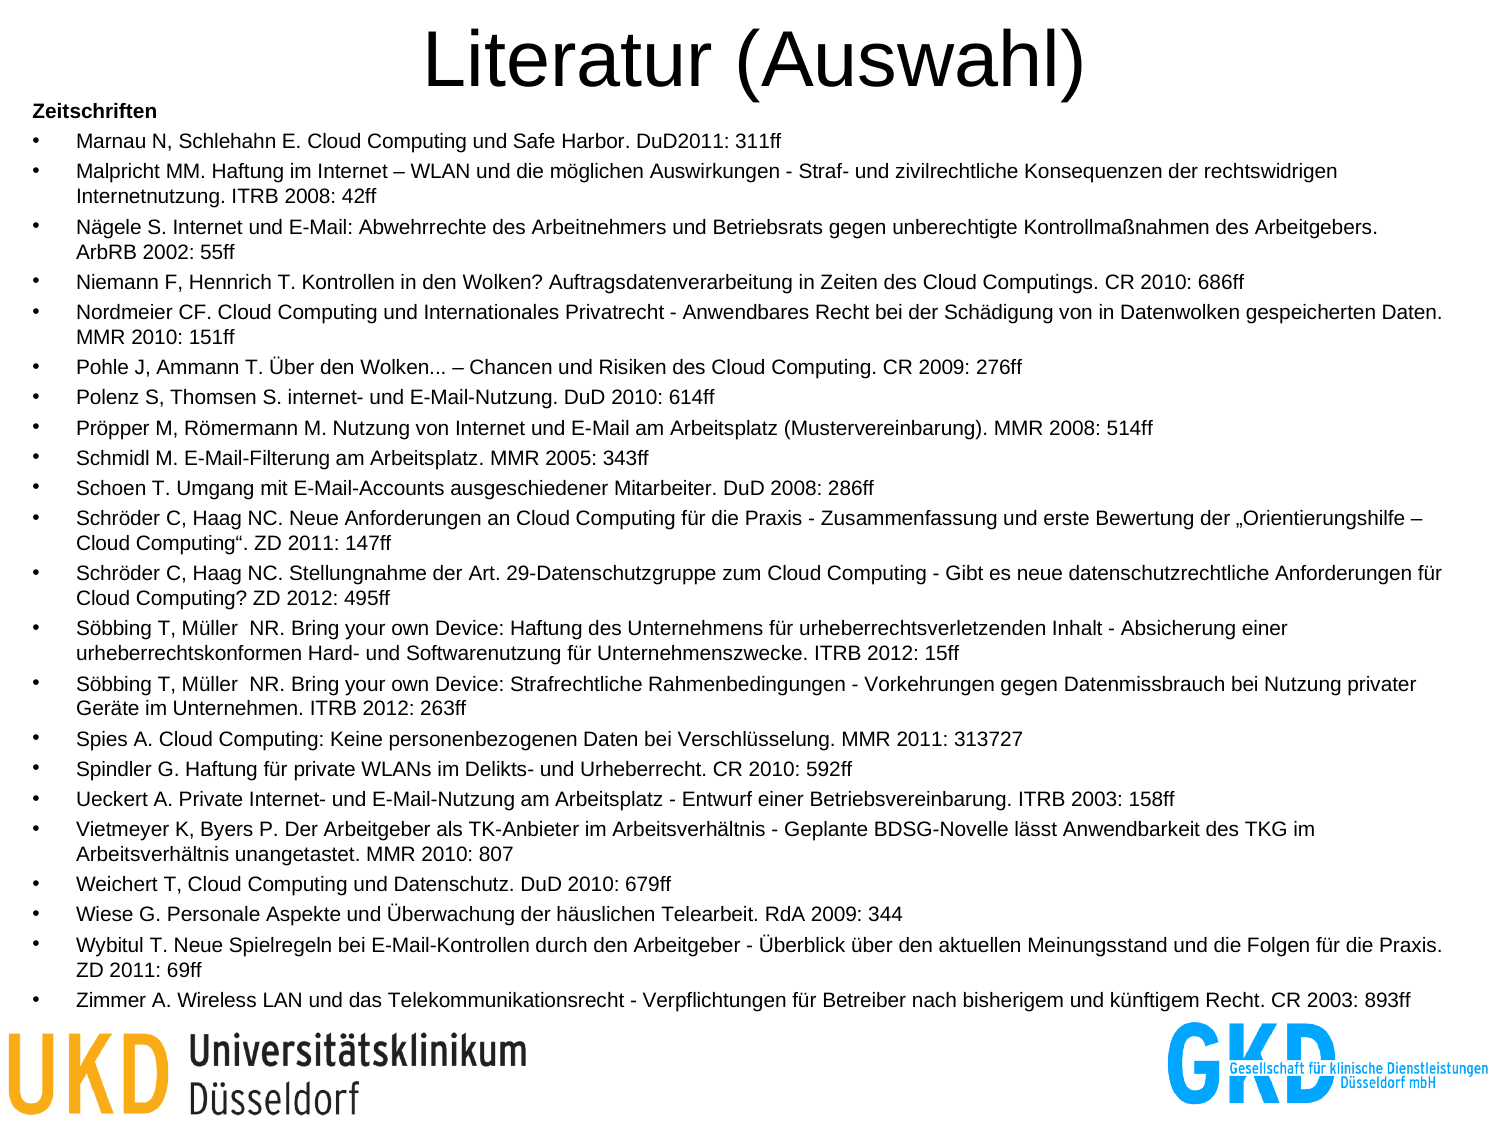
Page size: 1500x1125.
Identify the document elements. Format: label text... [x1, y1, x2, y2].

title Literatur (Auswahl) [75, 0, 1436, 90]
text_box Zeitschriften Marnau N, Schlehahn E. Cloud Computing und Safe Harbor. DuD2011: 311ff Malpricht MM. Haftung im Internet – WLAN und die möglichen Auswirkungen - Straf- und zivilrechtliche Konsequenzen der rechtswidrigen Internetnutzung. ITRB 2008: 42ff Nägele S. Internet und E-Mail: Abwehrrechte des Arbeitnehmers und Betriebsrats gegen unberechtigte Kontrollmaßnahmen des Arbeitgebers. ArbRB 2002: 55ff Niemann F, Hennrich T. Kontrollen in den Wolken? Auftragsdatenverarbeitung in Zeiten des Cloud Computings. CR 2010: 686ff Nordmeier CF. Cloud Computing und Internationales Privatrecht - Anwendbares Recht bei der Schädigung von in Datenwolken gespeicherten Daten. MMR 2010: 151ff Pohle J, Ammann T. Über den Wolken... – Chancen und Risiken des Cloud Computing. CR 2009: 276ff Polenz S, Thomsen S. internet- und E-Mail-Nutzung. DuD 2010: 614ff Pröpper M, Römermann M. Nutzung von Internet und E-Mail am Arbeitsplatz (Mustervereinbarung). MMR 2008: 514ff Schmidl M. E-Mail-Filterung am Arbeitsplatz. MMR 2005: 343ff Schoen T. Umgang mit E-Mail-Accounts ausgeschiedener Mitarbeiter. DuD 2008: 286ff Schröder C, Haag NC. Neue Anforderungen an Cloud Computing für die Praxis - Zusammenfassung und erste Bewertung der „Orientierungshilfe – Cloud Computing“. ZD 2011: 147ff Schröder C, Haag NC. Stellungnahme der Art. 29-Datenschutzgruppe zum Cloud Computing - Gibt es neue datenschutzrechtliche Anforderungen für Cloud Computing? ZD 2012: 495ff Söbbing T, Müller NR. Bring your own Device: Haftung des Unternehmens für urheberrechtsverletzenden Inhalt - Absicherung einer urheberrechtskonformen Hard- und Softwarenutzung für Unternehmenszwecke. ITRB 2012: 15ff Söbbing T, Müller NR. Bring your own Device: Strafrechtliche Rahmenbedingungen - Vorkehrungen gegen Datenmissbrauch bei Nutzung privater Geräte im Unternehmen. ITRB 2012: 263ff Spies A. Cloud Computing: Keine personenbezogenen Daten bei Verschlüsselung. MMR 2011: 313727 Spindler G. Haftung für private WLANs im Delikts- und Urheberrecht. CR 2010: 592ff Ueckert A. Private Internet- und E-Mail-Nutzung am Arbeitsplatz - Entwurf einer Betriebsvereinbarung. ITRB 2003: 158ff Vietmeyer K, Byers P. Der Arbeitgeber als TK-Anbieter im Arbeitsverhältnis - Geplante BDSG-Novelle lässt Anwendbarkeit des TKG im Arbeitsverhältnis unangetastet. MMR 2010: 807 Weichert T, Cloud Computing und Datenschutz. DuD 2010: 679ff Wiese G. Personale Aspekte und Überwachung der häuslichen Telearbeit. RdA 2009: 344 Wybitul T. Neue Spielregeln bei E-Mail-Kontrollen durch den Arbeitgeber - Überblick über den aktuellen Meinungsstand und die Folgen für die Praxis. ZD 2011: 69ff Zimmer A. Wireless LAN und das Telekommunikationsrecht - Verpflichtungen für Betreiber nach bisherigem und künftigem Recht. CR 2003: 893ff [17, 90, 1459, 1012]
picture [0, 1023, 532, 1125]
picture [1163, 1006, 1500, 1125]
